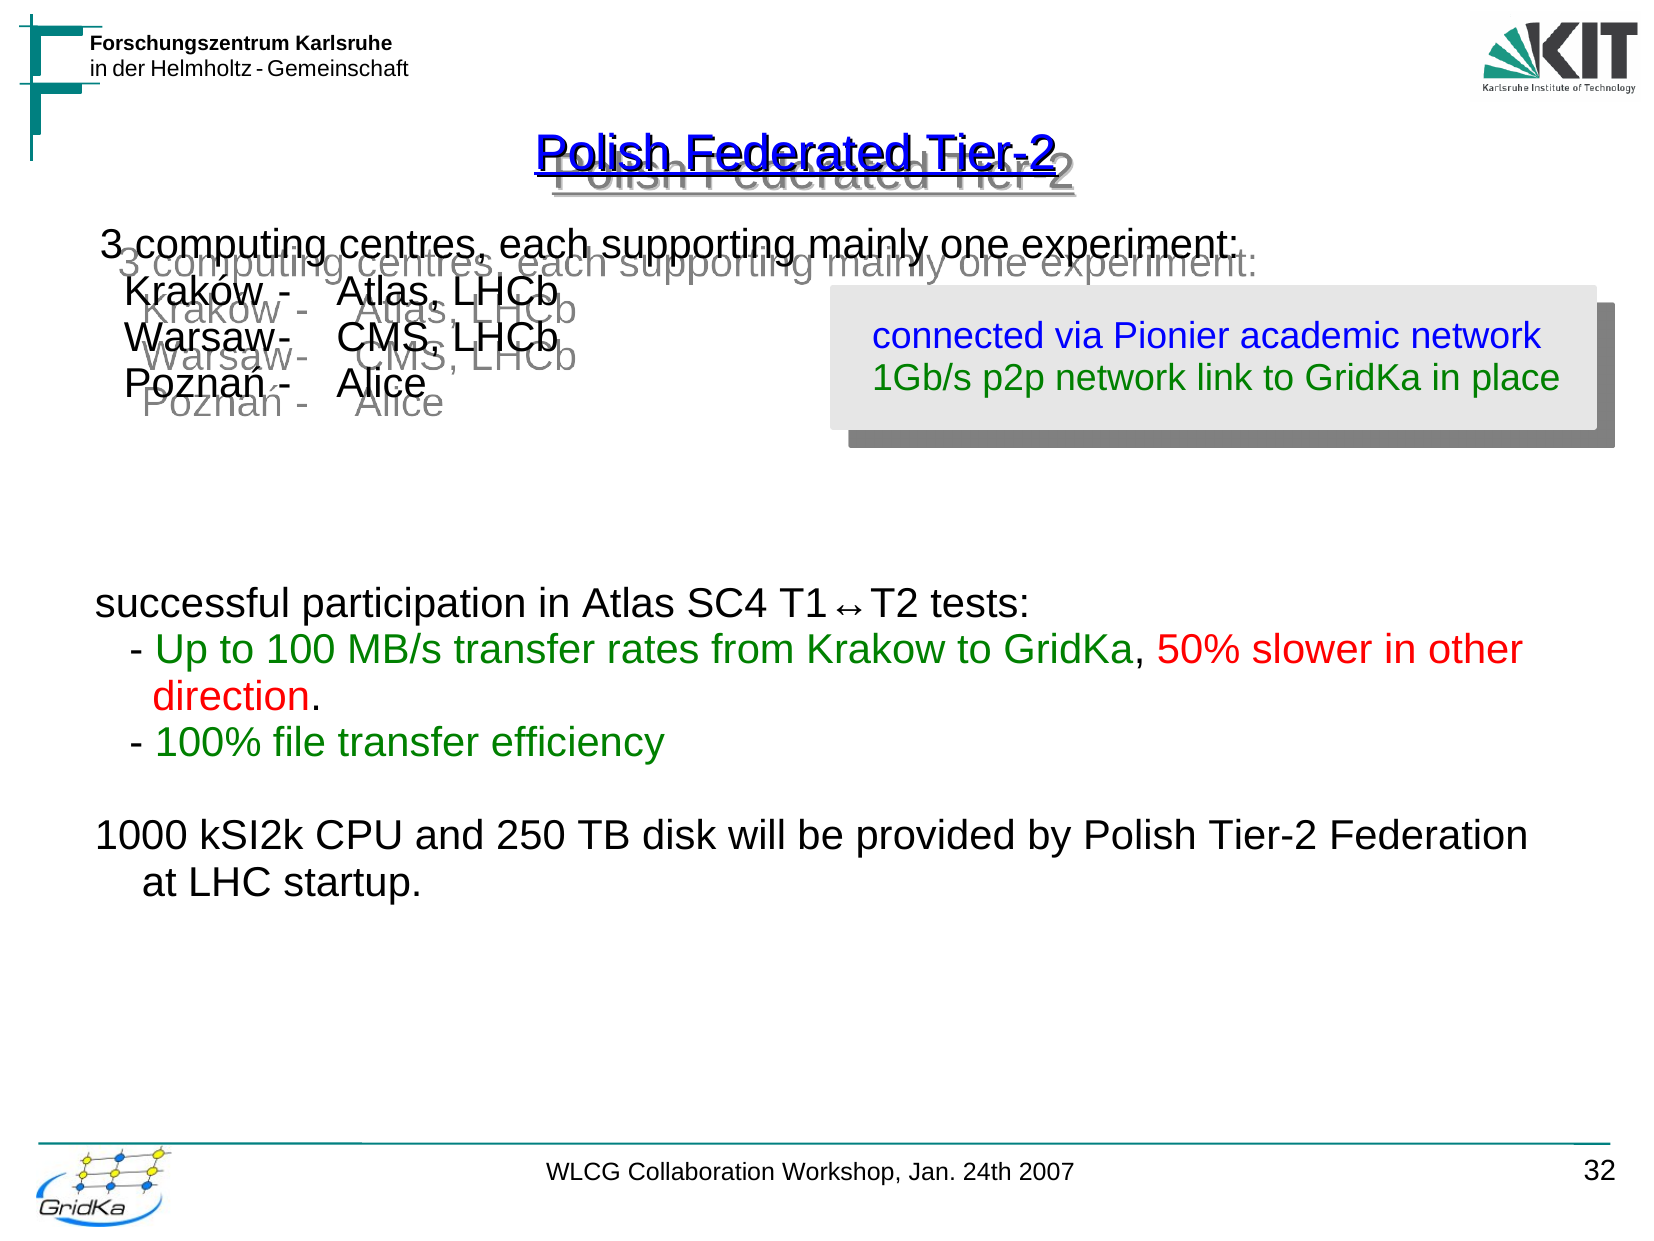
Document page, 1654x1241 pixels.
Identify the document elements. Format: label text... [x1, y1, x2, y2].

picture [1470, 11, 1641, 102]
picture [36, 1145, 172, 1227]
text_box 3 computing centres, each supporting mainly one experiment: Kraków - Atlas, LHCb Warsaw - CMS, LHCb Poznań - Alice [70, 210, 1272, 418]
text_box connected via Pionier academic network 1Gb/s p2p network link to GridKa in place [843, 304, 1591, 409]
text_box successful participation in Atlas SC4 T1↔T2 tests: - Up to 100 MB/s transfer rates from Krakow to GridKa, 50% slower in other direction. - 100% file transfer efficiency 1000 kSI2k CPU and 250 TB disk will be provided by Polish Tier-2 Federation at LHC startup. [41, 522, 1582, 916]
text_box Polish Federated Tier-2 [516, 113, 1138, 191]
text_box [833, 287, 1594, 428]
